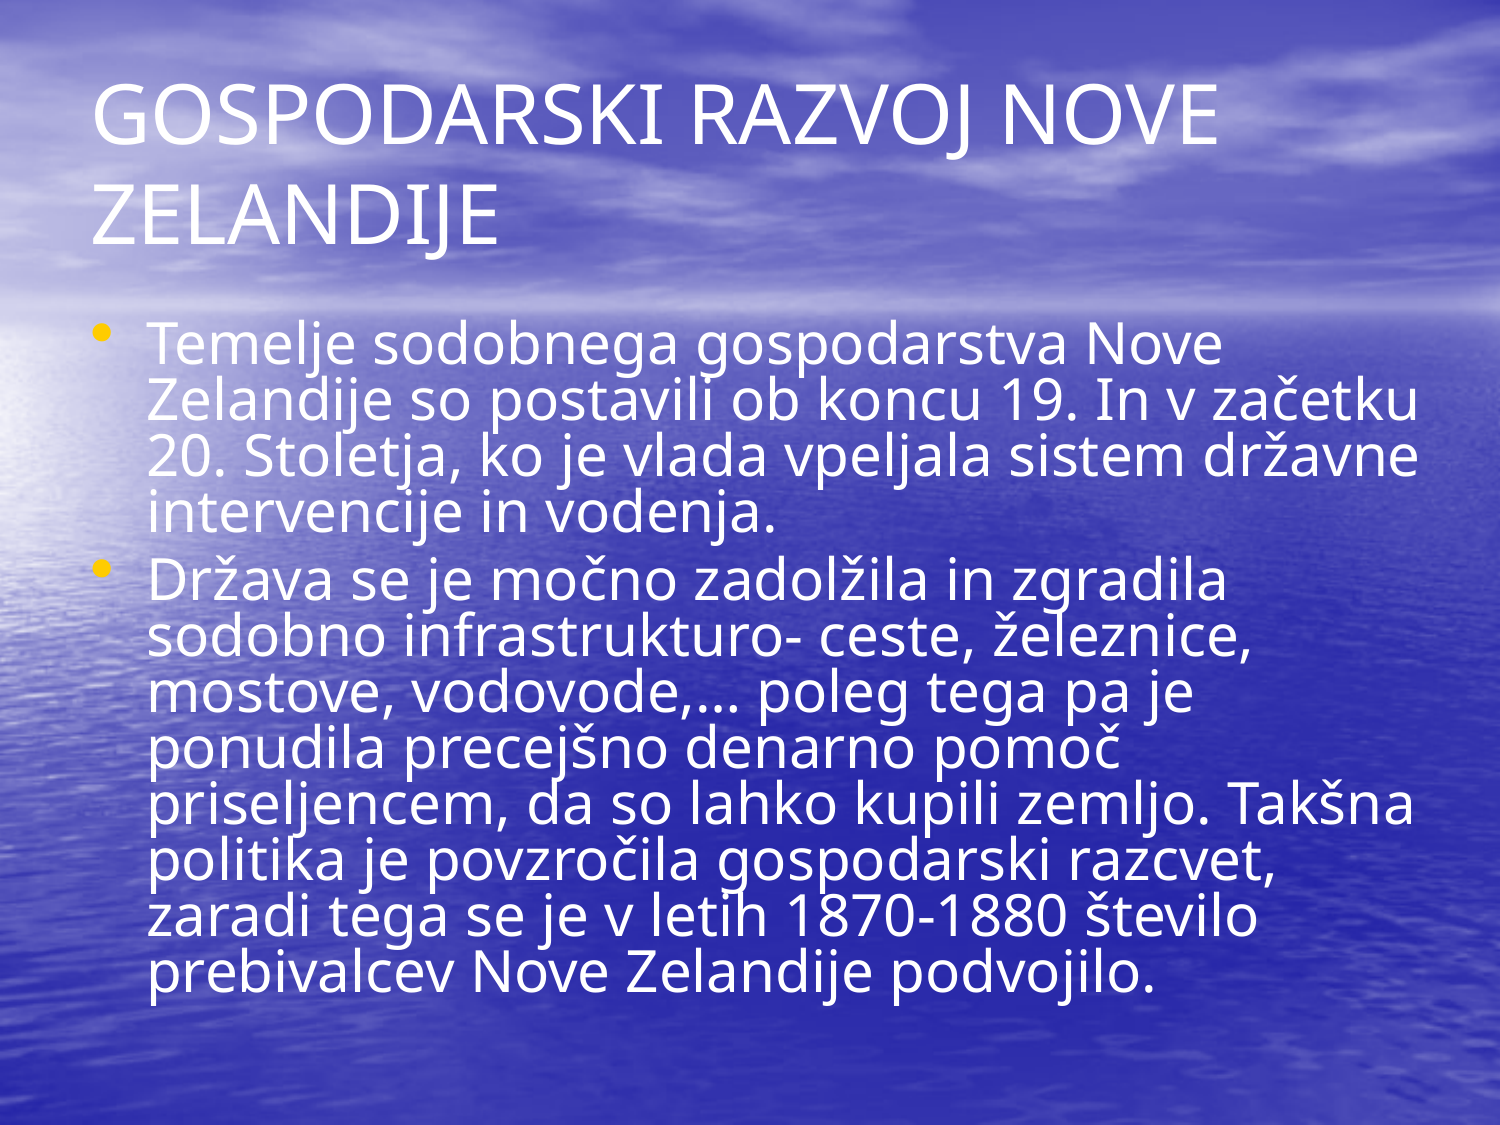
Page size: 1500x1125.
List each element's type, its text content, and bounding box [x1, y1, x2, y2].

list Temelje sodobnega gospodarstva Nove Zelandije so postavili ob koncu 19. In v začetku 20. Stoletja, ko je vlada vpeljala sistem državne intervencije in vodenja. Država se je močno zadolžila in zgradila sodobno infrastrukturo- ceste, železnice, mostove, vodovode,… poleg tega pa je ponudila precejšno denarno pomoč priseljencem, da so lahko kupili zemljo. Takšna politika je povzročila gospodarski razcvet, zaradi tega se je v letih 1870-1880 število prebivalcev Nove Zelandije podvojilo. [75, 312, 1447, 1047]
title GOSPODARSKI RAZVOJ NOVE ZELANDIJE [75, 47, 1425, 275]
picture [0, 0, 1500, 1125]
